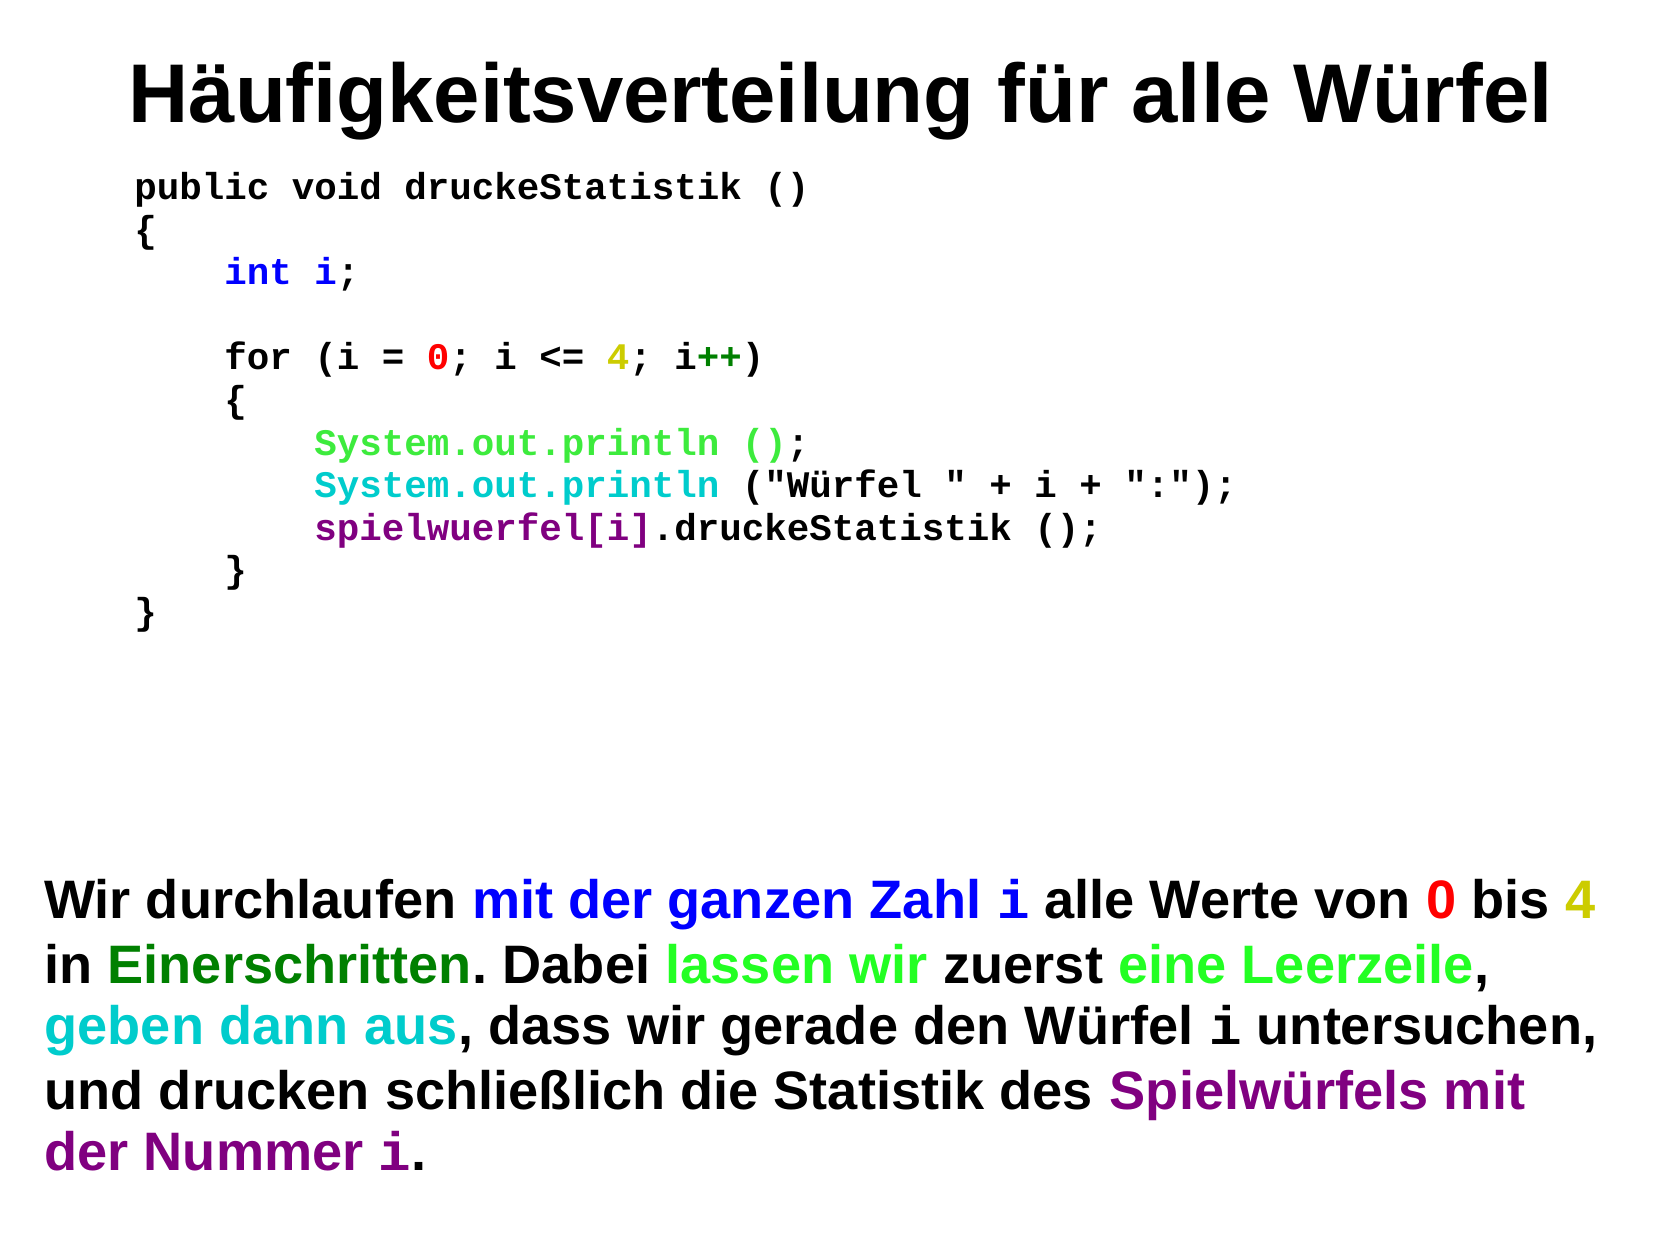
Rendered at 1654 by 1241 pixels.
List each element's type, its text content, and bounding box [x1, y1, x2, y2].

text_box public void druckeStatistik () { int i; for (i = 0; i <= 4; i++) { System.out.println (); System.out.println ("Würfel " + i + ":"); spielwuerfel[i].druckeStatistik (); } } [29, 161, 1625, 644]
text_box Häufigkeitsverteilung für alle Würfel [88, 39, 1595, 148]
text_box Wir durchlaufen mit der ganzen Zahl i alle Werte von 0 bis 4 in Einerschritten. Dabei lassen wir zuerst eine Leerzeile, geben dann aus, dass wir gerade den Würfel i untersuchen, und drucken schließlich die Statistik des Spielwürfels mit der Nummer i. [29, 862, 1625, 1202]
